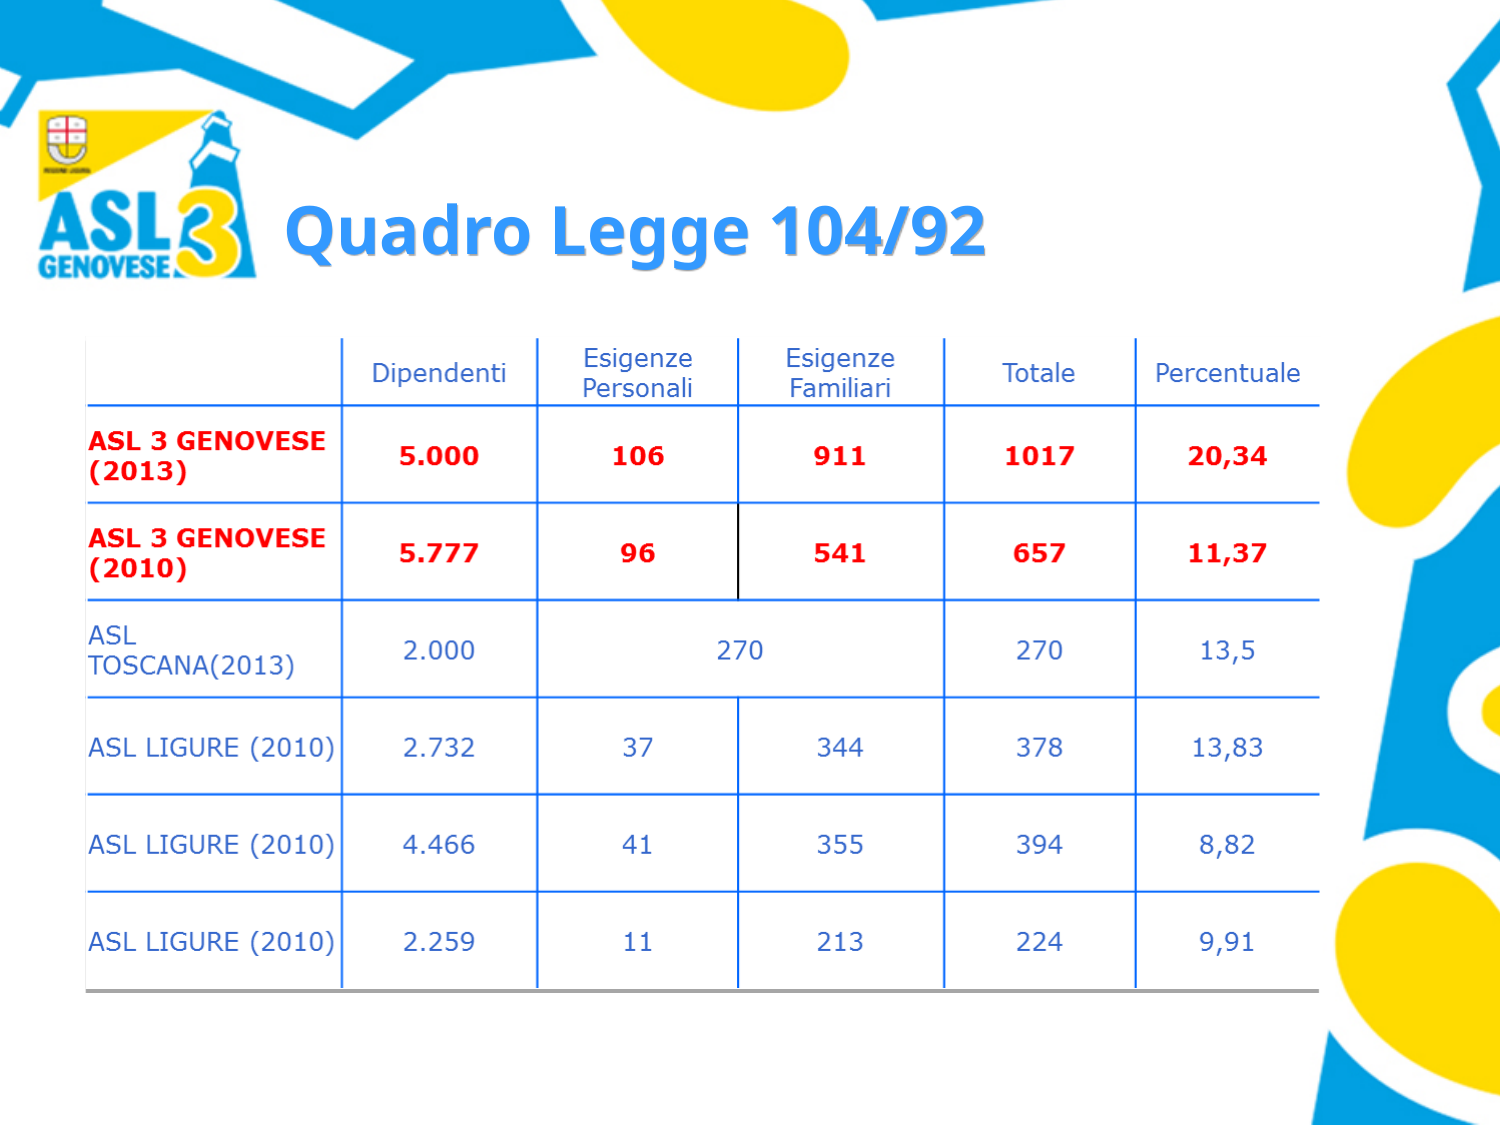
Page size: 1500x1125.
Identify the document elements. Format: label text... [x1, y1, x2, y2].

picture [72, 335, 1321, 989]
title Quadro Legge 104/92 [268, 157, 1355, 299]
